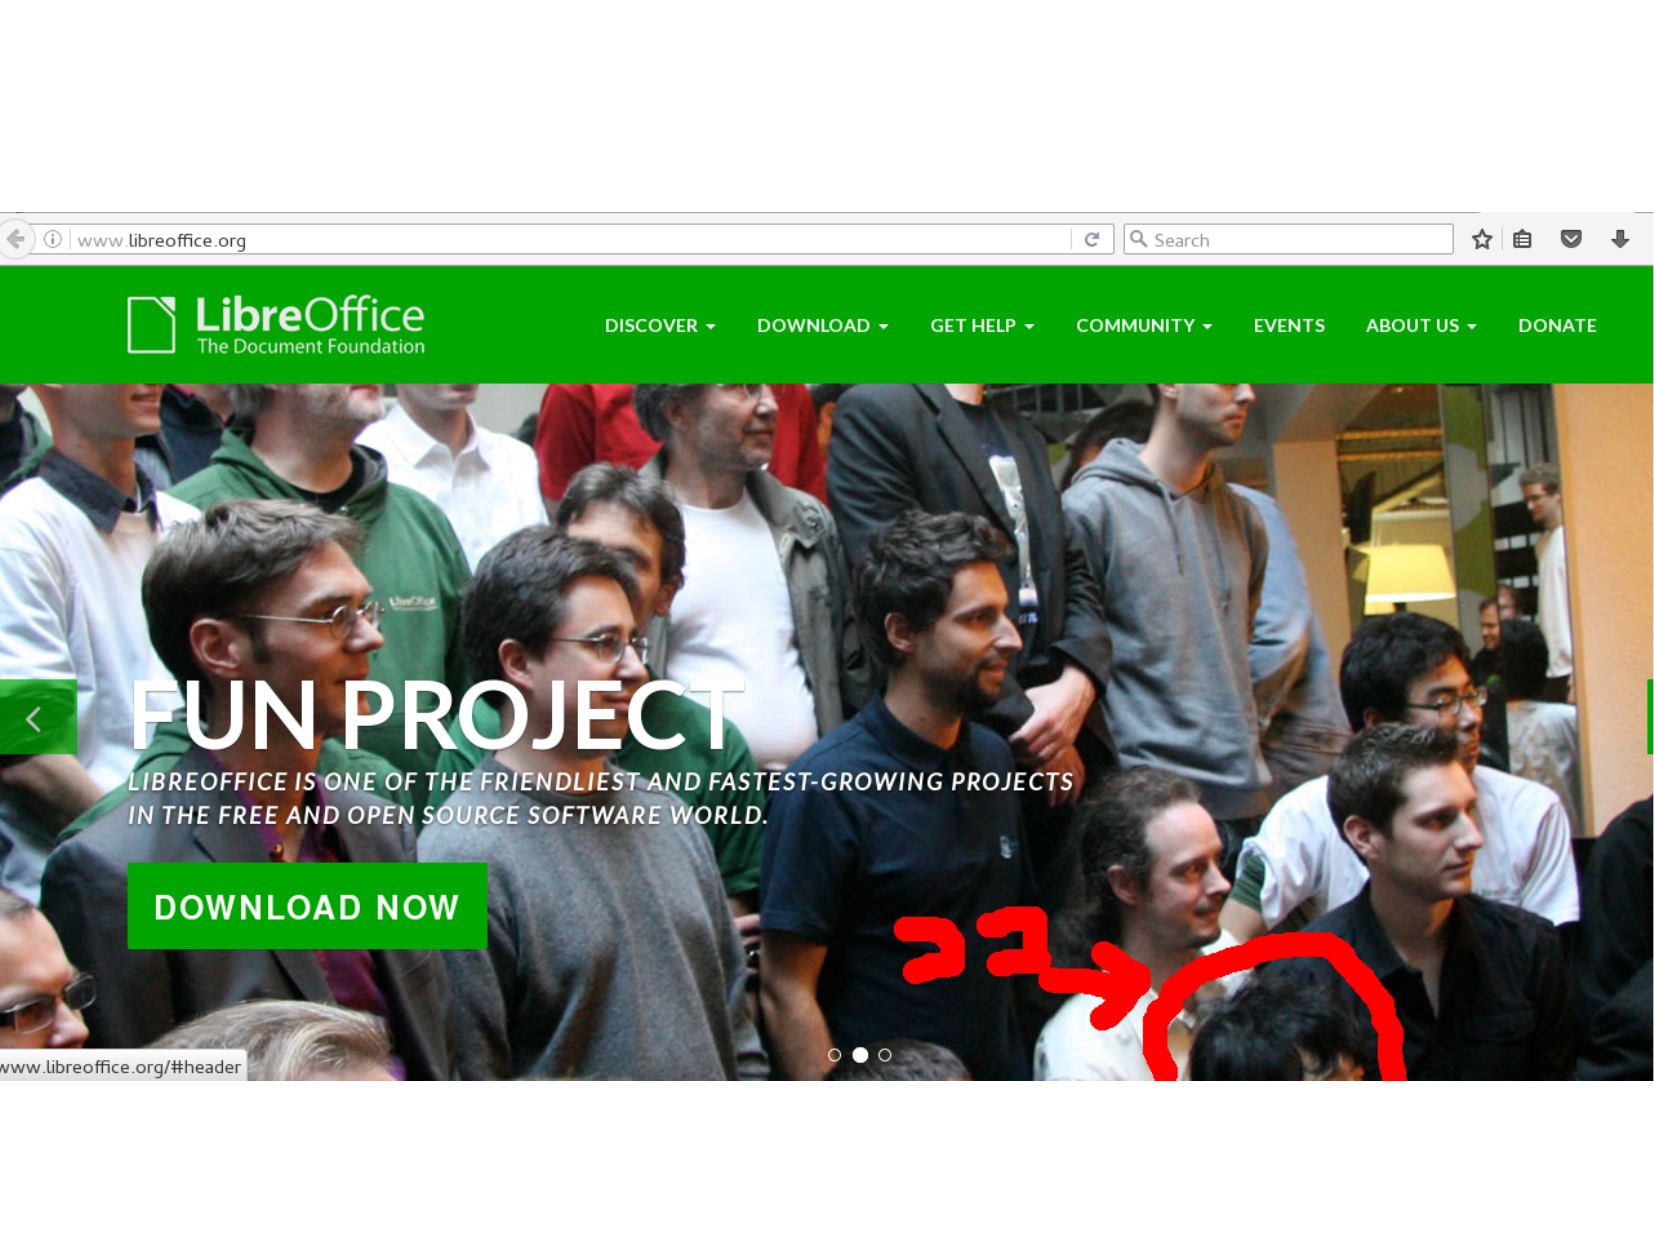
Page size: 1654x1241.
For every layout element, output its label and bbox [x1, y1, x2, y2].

picture [0, 212, 1654, 1081]
